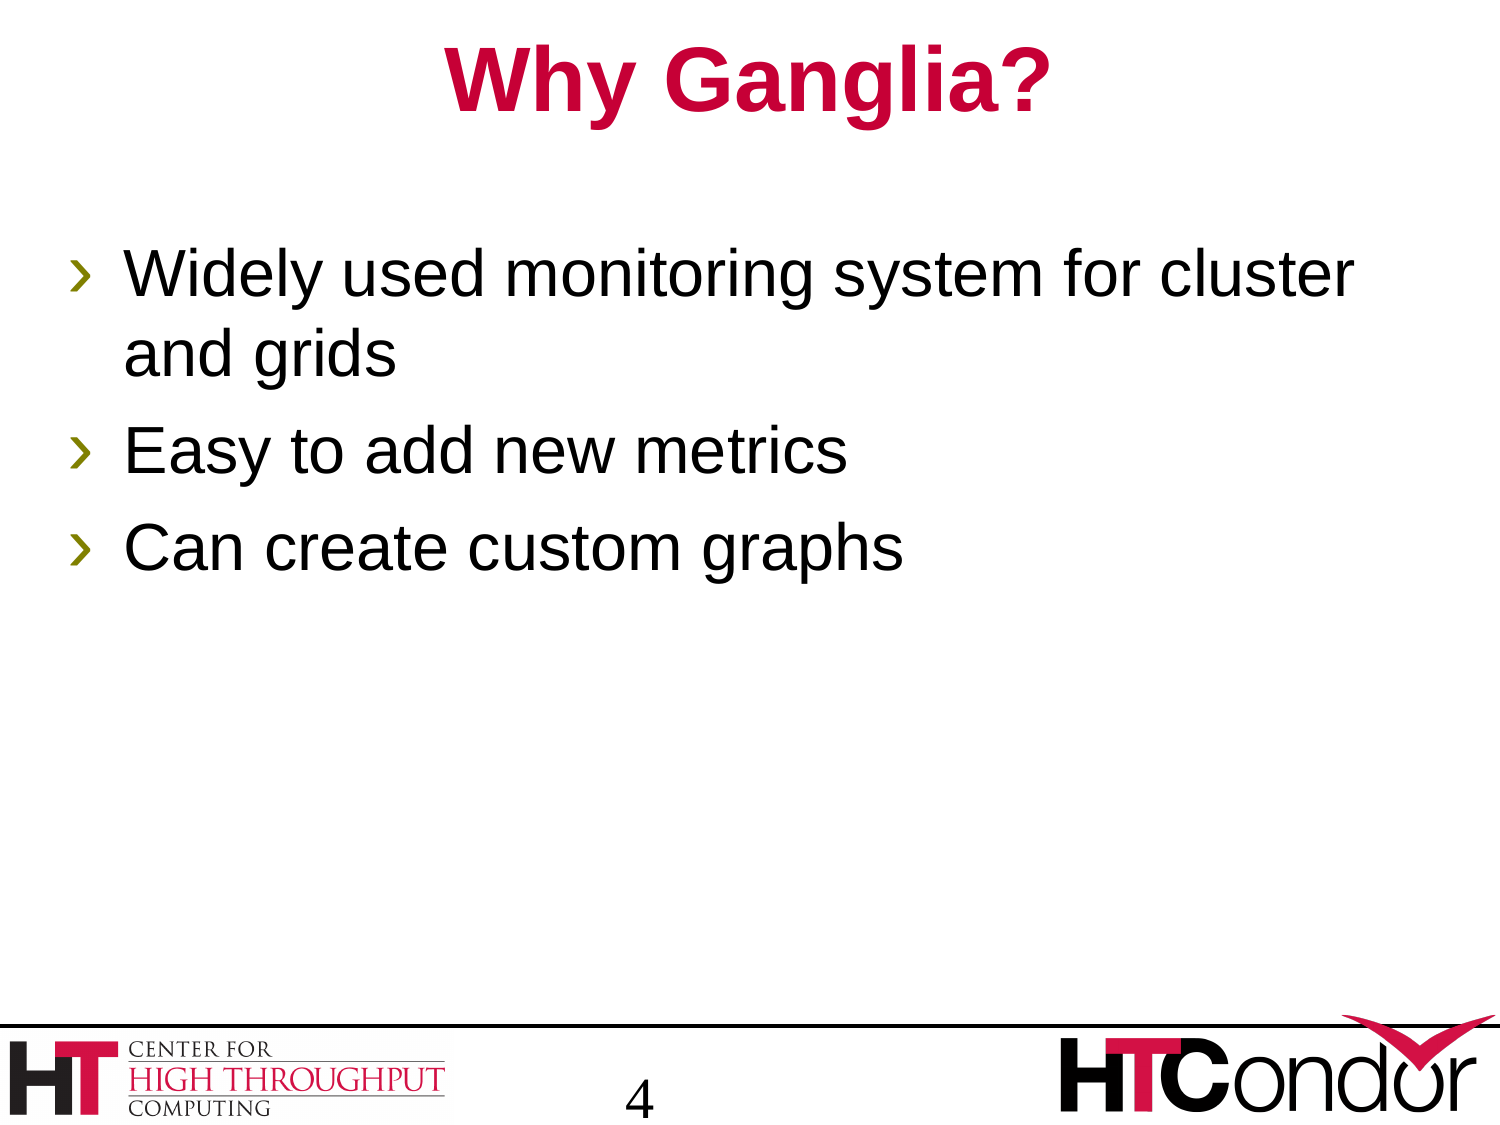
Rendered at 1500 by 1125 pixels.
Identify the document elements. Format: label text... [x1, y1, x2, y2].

list Widely used monitoring system for cluster and grids Easy to add new metrics Can create custom graphs [52, 222, 1431, 916]
text_box <number> [575, 1065, 926, 1125]
title Why Ganglia? [0, 0, 1500, 150]
picture [0, 1029, 454, 1125]
picture [1055, 1014, 1500, 1119]
